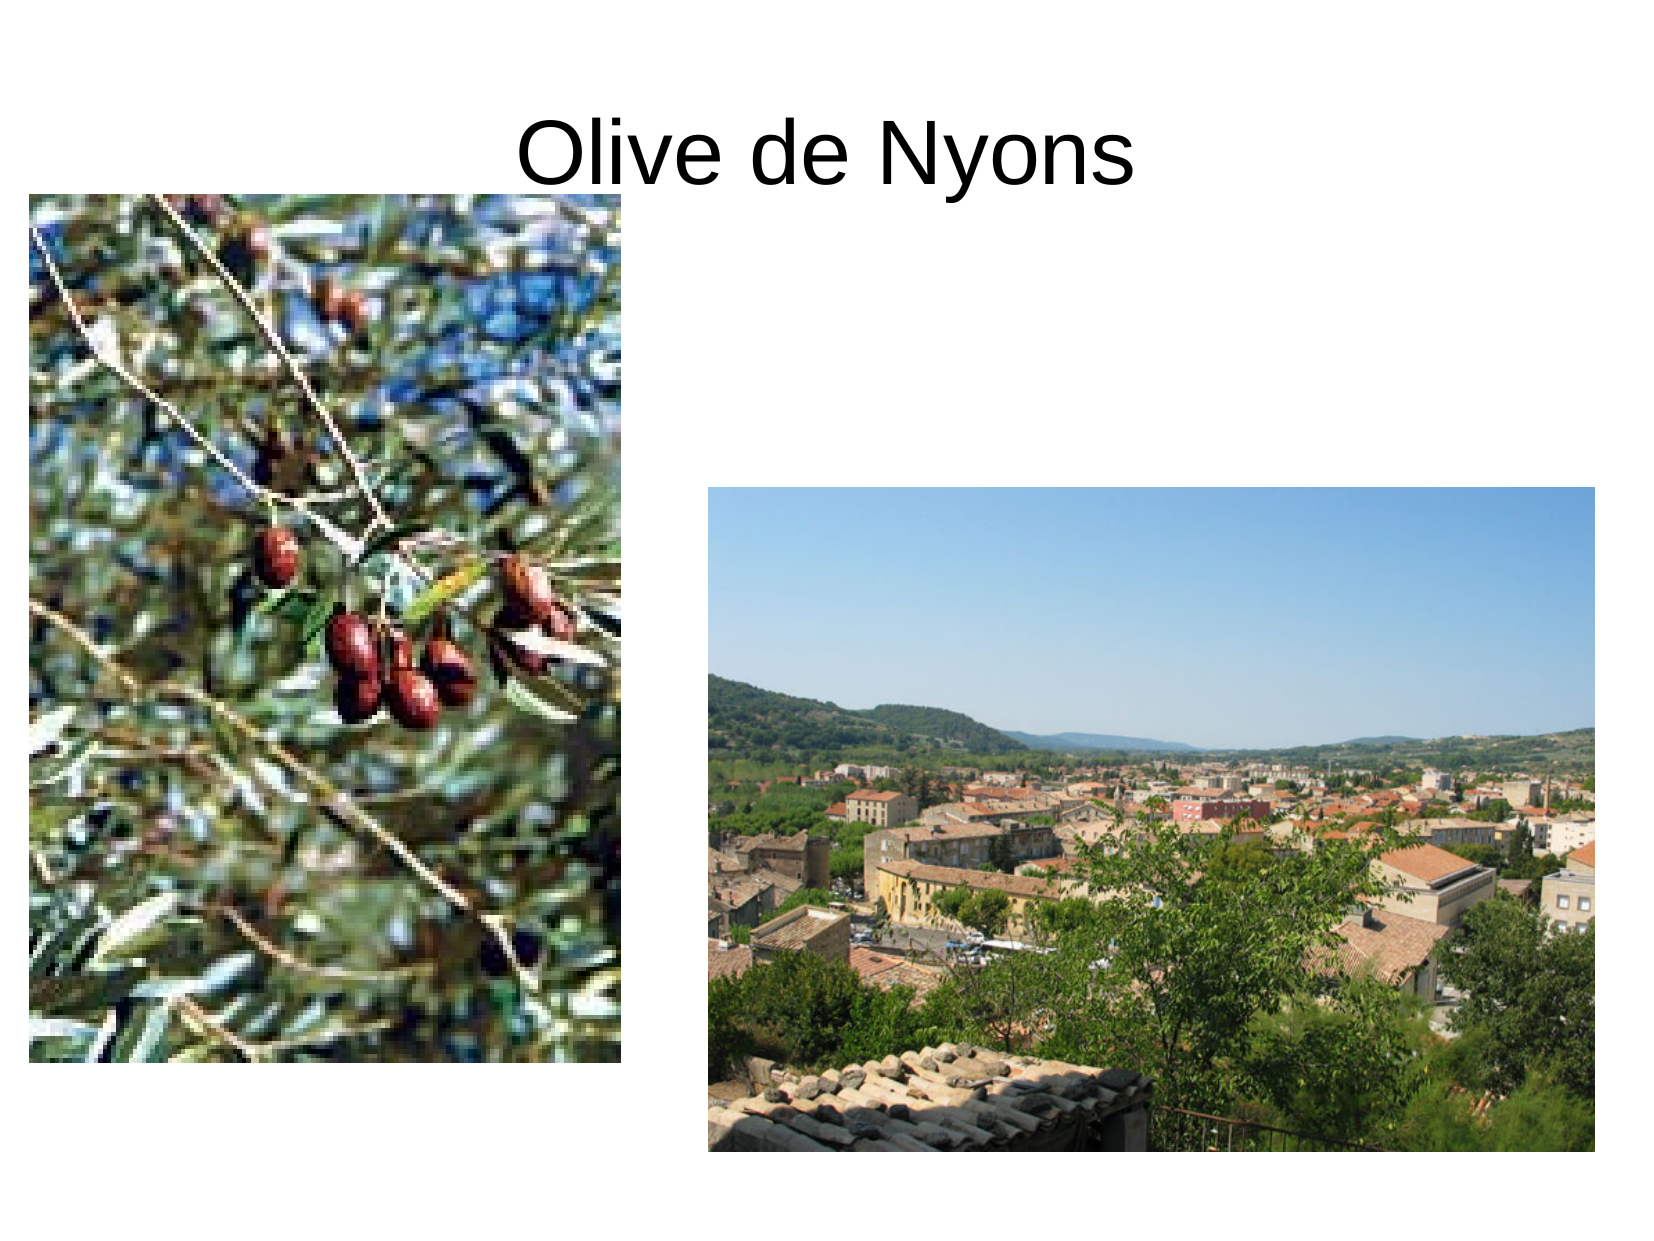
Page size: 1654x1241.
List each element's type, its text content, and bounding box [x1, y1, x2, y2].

title Olive de Nyons [82, 56, 1571, 250]
picture [708, 487, 1595, 1152]
picture [29, 194, 621, 1063]
